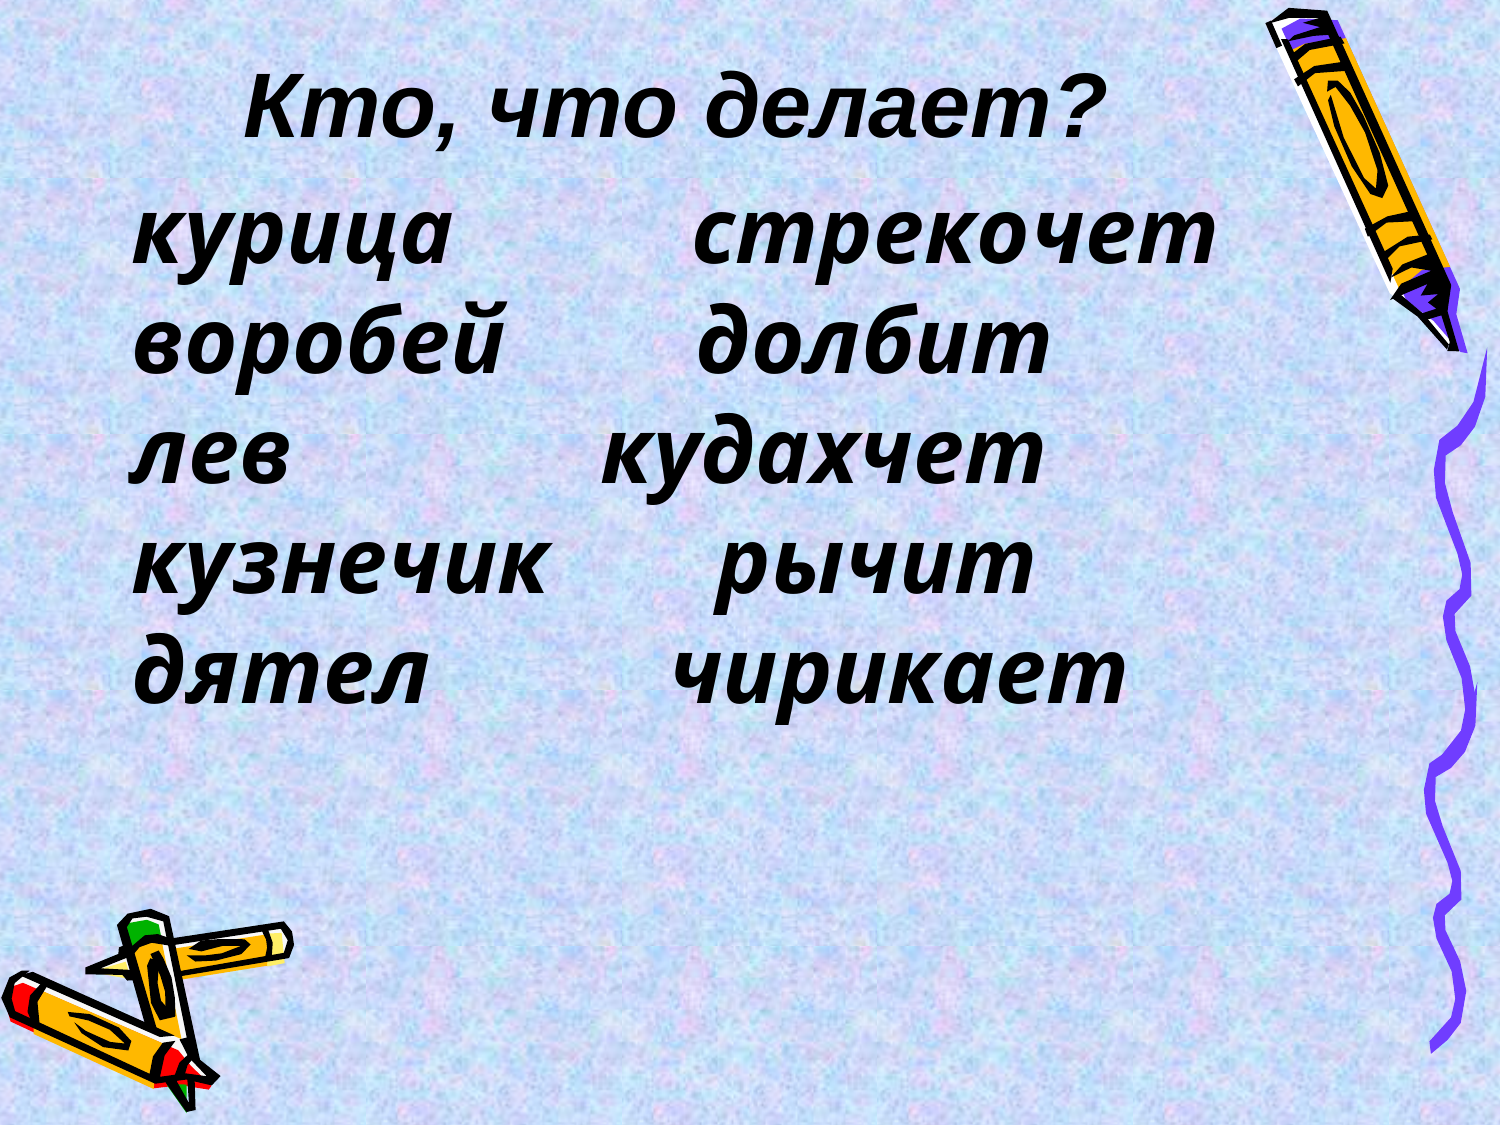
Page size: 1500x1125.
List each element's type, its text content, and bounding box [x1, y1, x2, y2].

text_box Кто, что делает? [112, 24, 1240, 164]
text_box курица стрекочет воробей долбит лев кудахчет кузнечик рычит дятел чирикает [117, 163, 1325, 840]
picture [0, 0, 1500, 1125]
